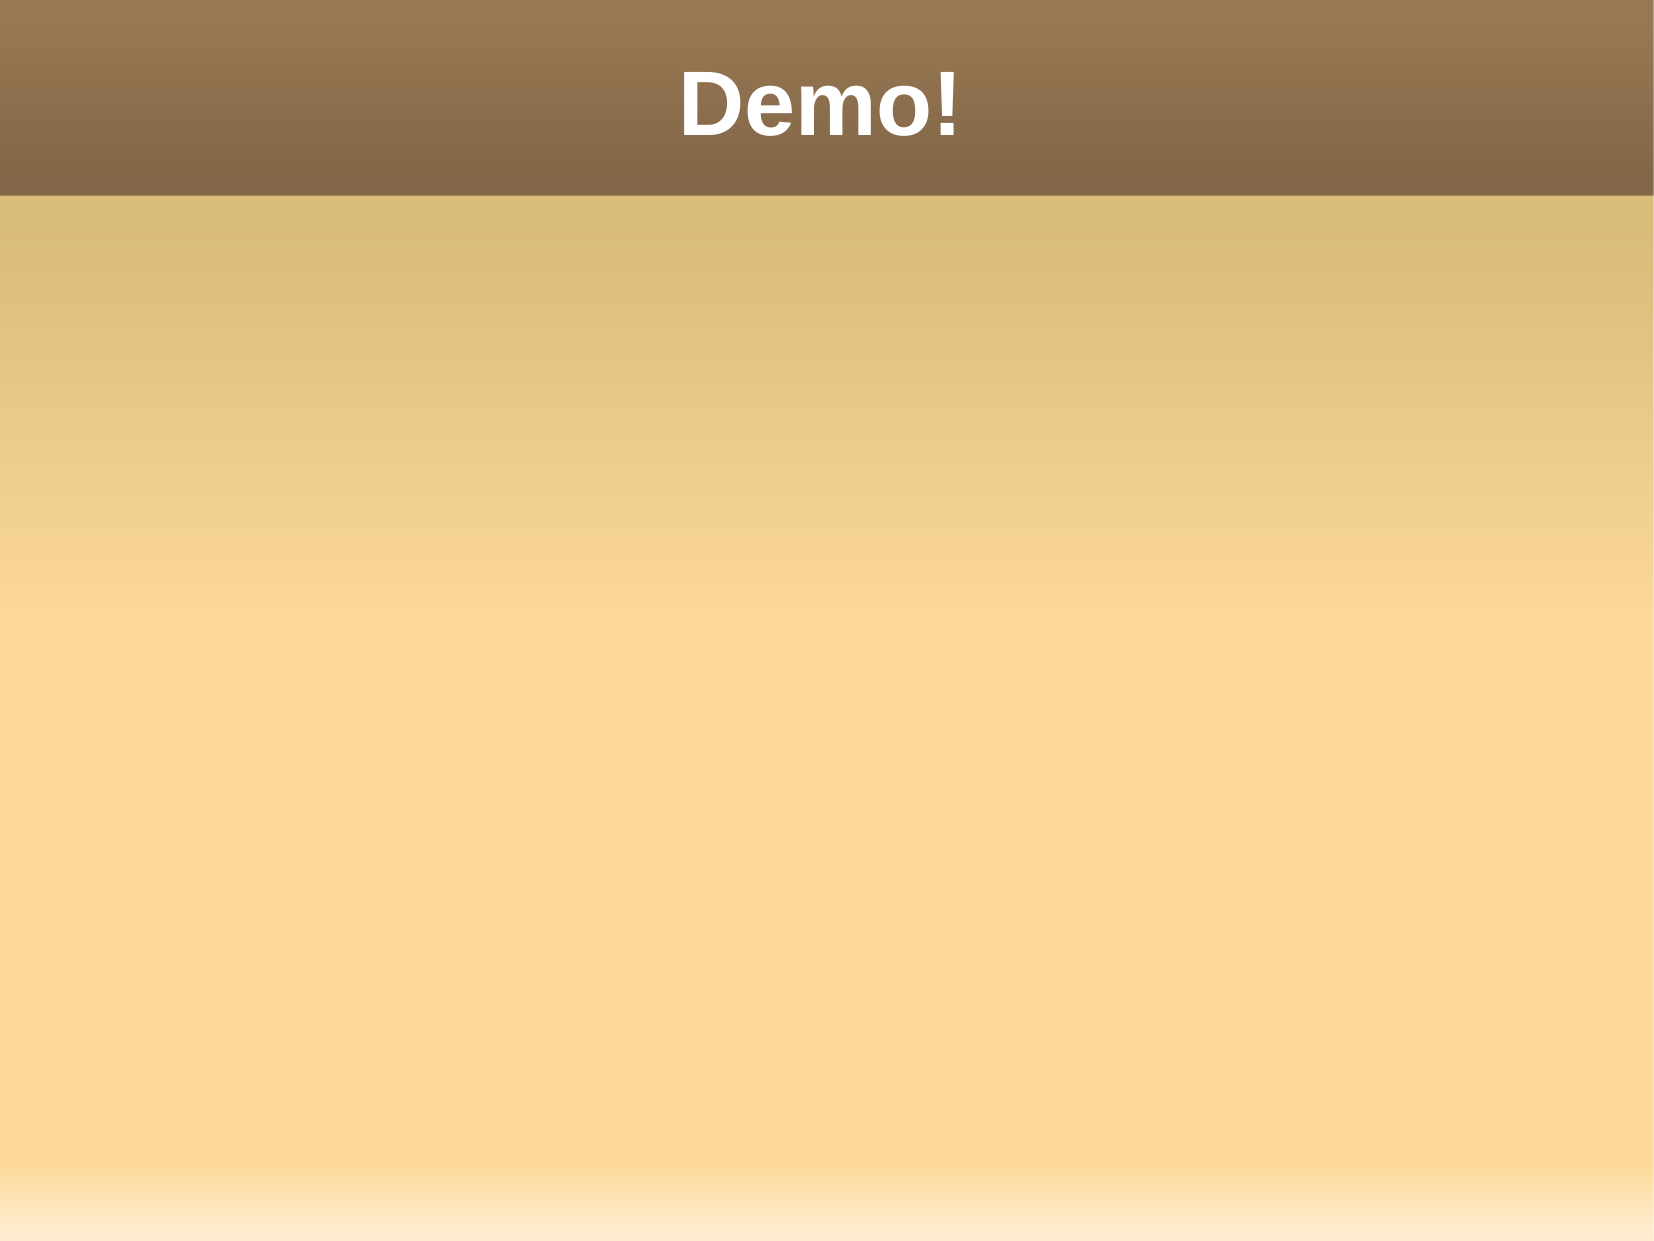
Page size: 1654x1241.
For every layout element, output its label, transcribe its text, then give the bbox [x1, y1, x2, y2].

title Demo! [76, 7, 1565, 200]
picture [0, 0, 1654, 1241]
